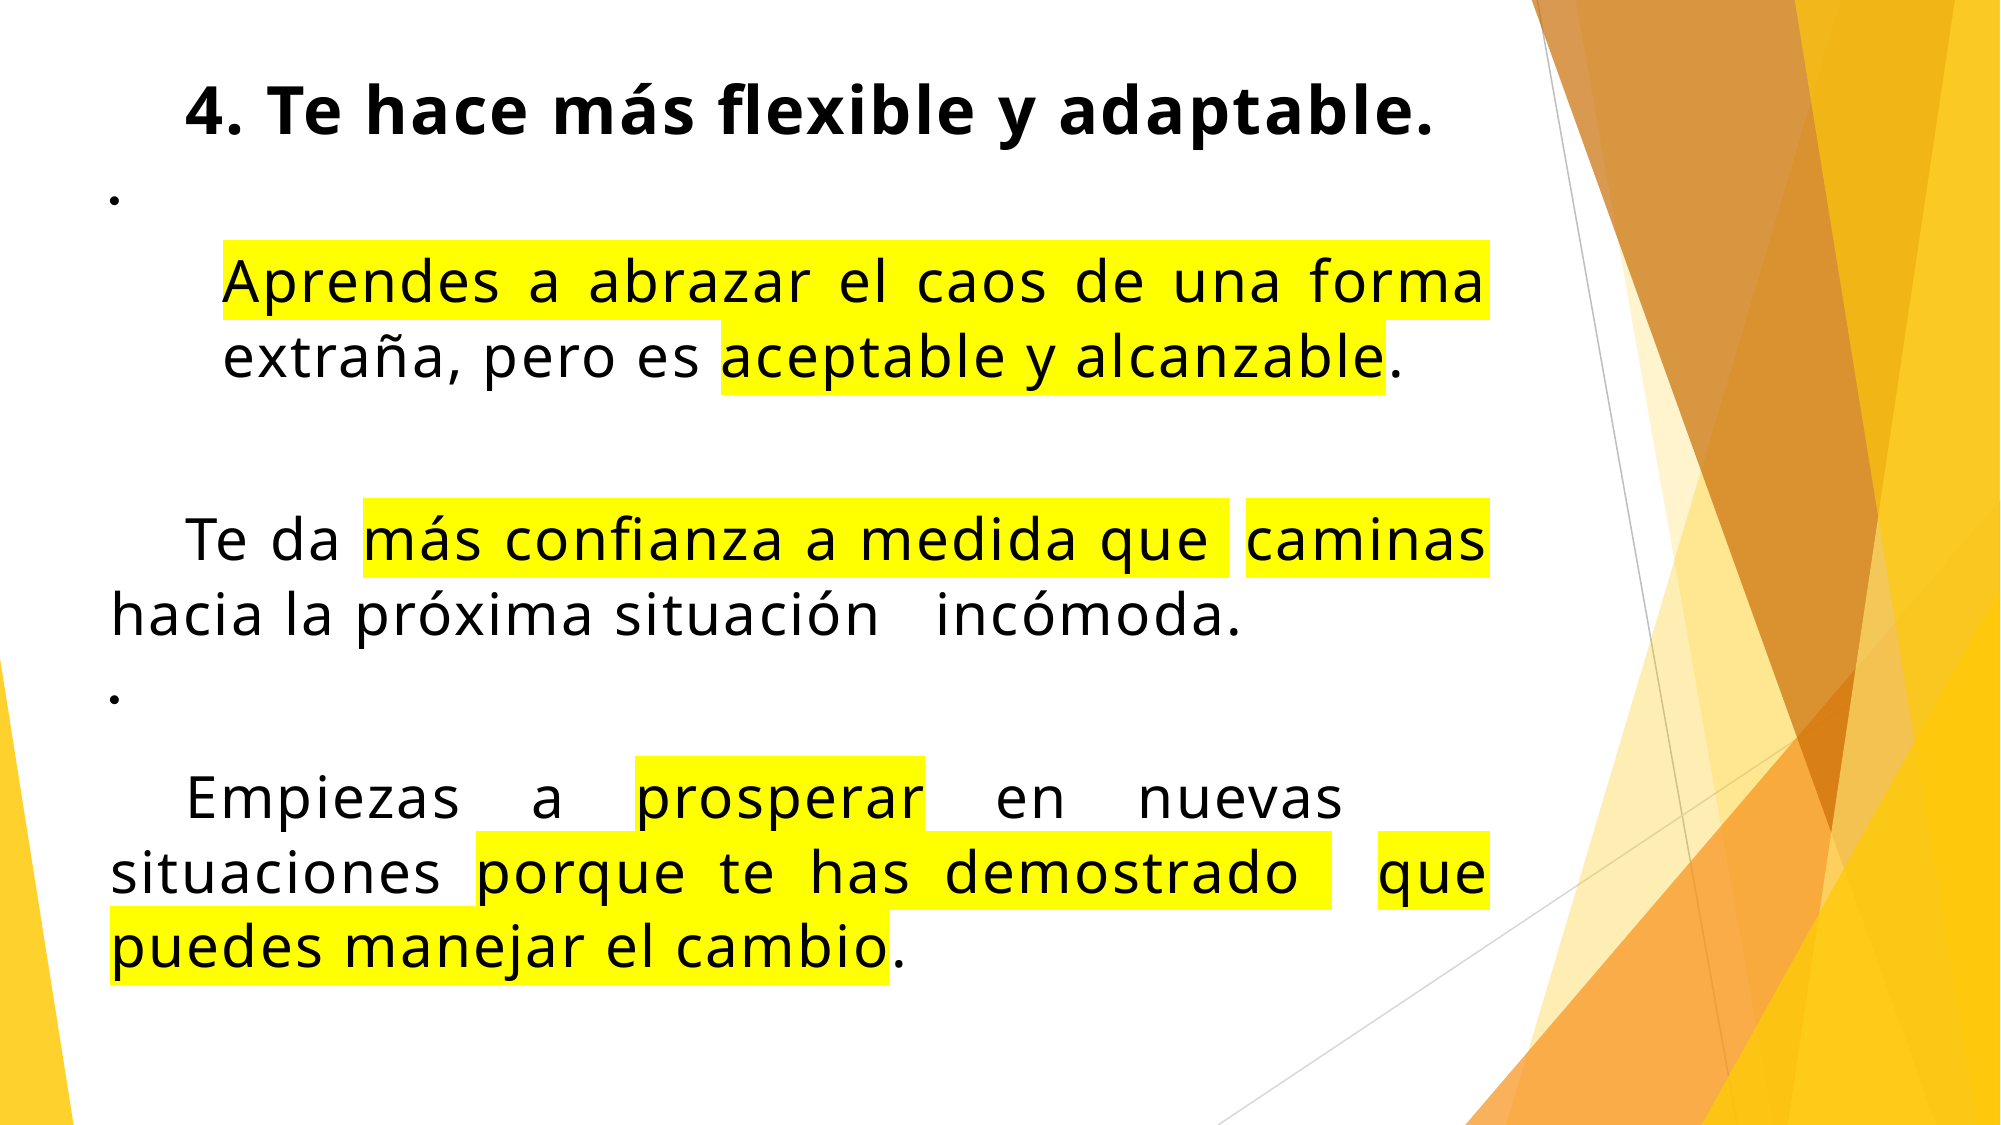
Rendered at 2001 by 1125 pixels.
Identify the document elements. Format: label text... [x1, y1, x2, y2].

text_box 4. Te hace más flexible y adaptable. Aprendes a abrazar el caos de una forma extraña, pero es aceptable y alcanzable. Te da más confianza a medida que caminas hacia la próxima situación incómoda. Empiezas a prosperar en nuevas situaciones porque te has demostrado que puedes manejar el cambio. [95, 54, 1518, 1070]
